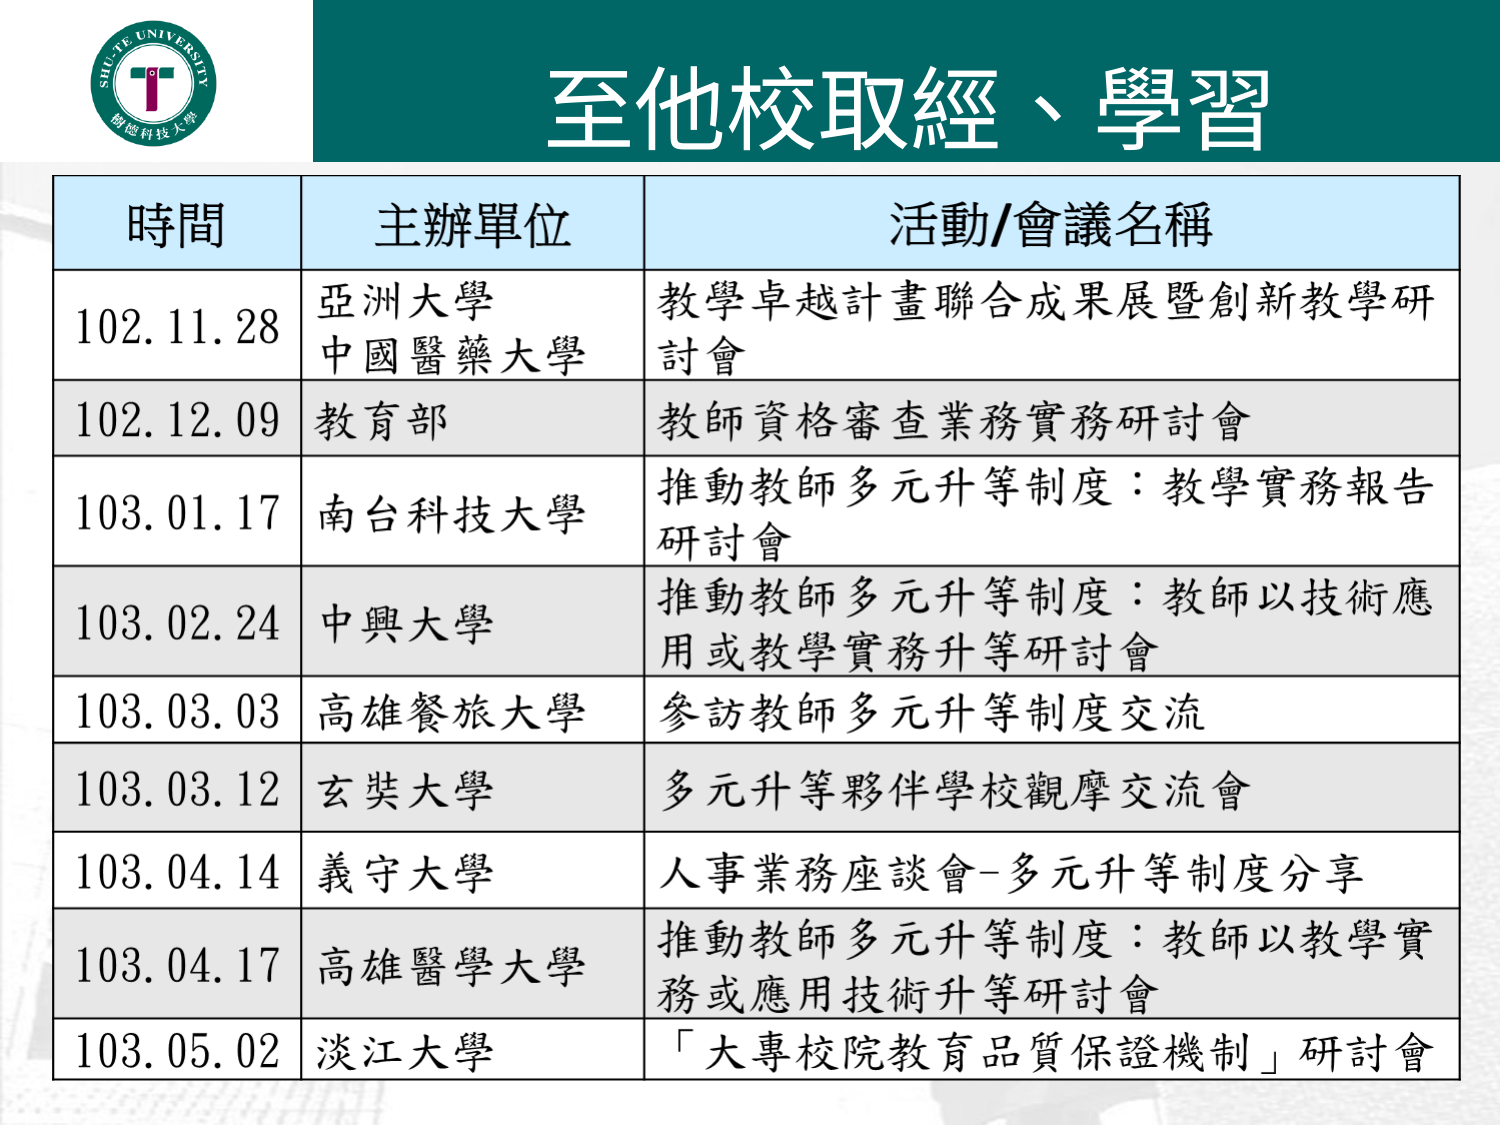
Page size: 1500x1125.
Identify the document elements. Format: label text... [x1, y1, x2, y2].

picture [46, 175, 1463, 1104]
title 至他校取經、學習 [395, 19, 1426, 175]
